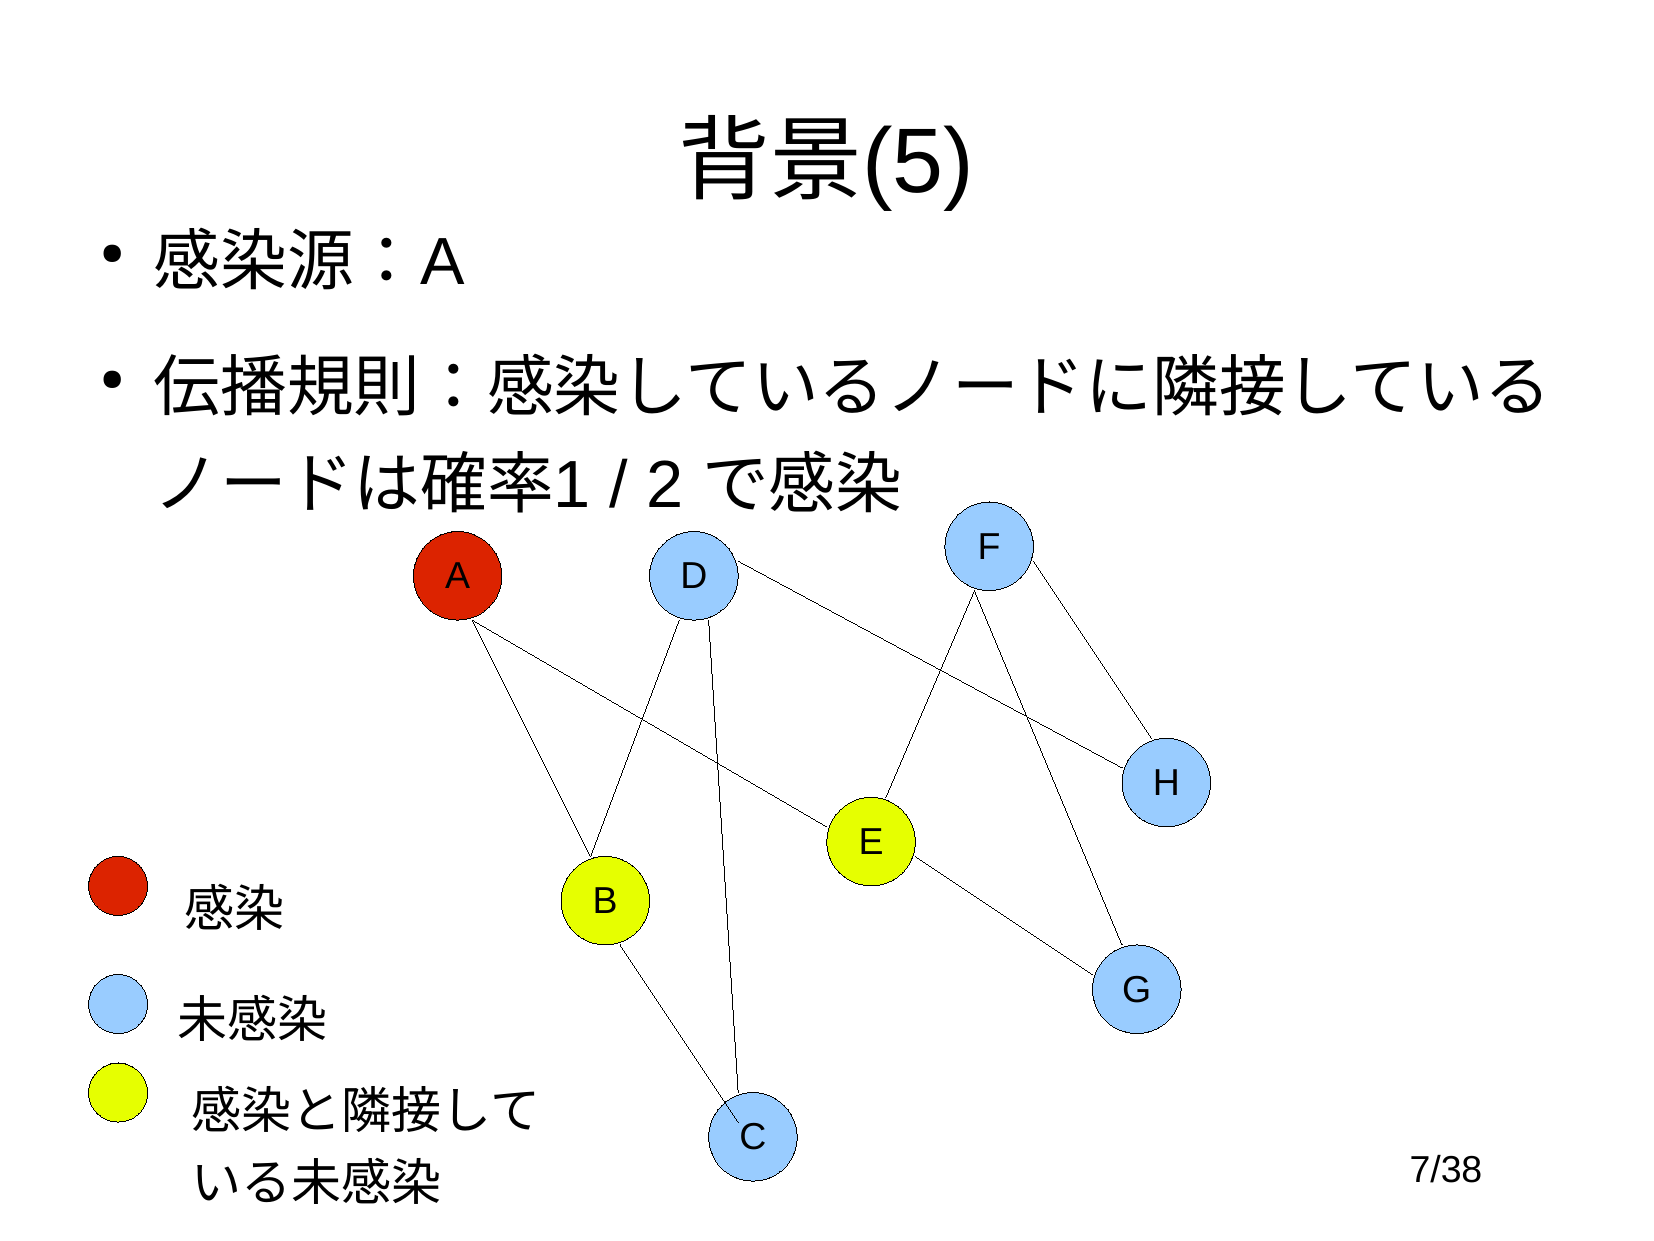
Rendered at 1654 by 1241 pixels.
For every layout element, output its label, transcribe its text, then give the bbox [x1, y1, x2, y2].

text_box C [708, 1092, 798, 1182]
text_box [88, 856, 148, 916]
text_box E [826, 797, 916, 886]
list 感染源：A 伝播規則：感染しているノードに隣接しているノードは確率1 / 2 で感染 [82, 206, 1571, 1109]
text_box F [944, 501, 1034, 591]
text_box 感染 [170, 860, 377, 926]
text_box [88, 1062, 148, 1123]
title 背景(5) [82, 49, 1571, 206]
text_box <番号>/38 [1420, 1140, 1601, 1211]
text_box 感染と隣接している未感染 [177, 1062, 591, 1178]
text_box G [1092, 944, 1182, 1034]
text_box H [1122, 738, 1211, 827]
text_box D [649, 531, 739, 621]
text_box 未感染 [163, 971, 370, 1037]
text_box [88, 974, 148, 1034]
text_box A [413, 531, 502, 621]
text_box B [561, 856, 650, 945]
